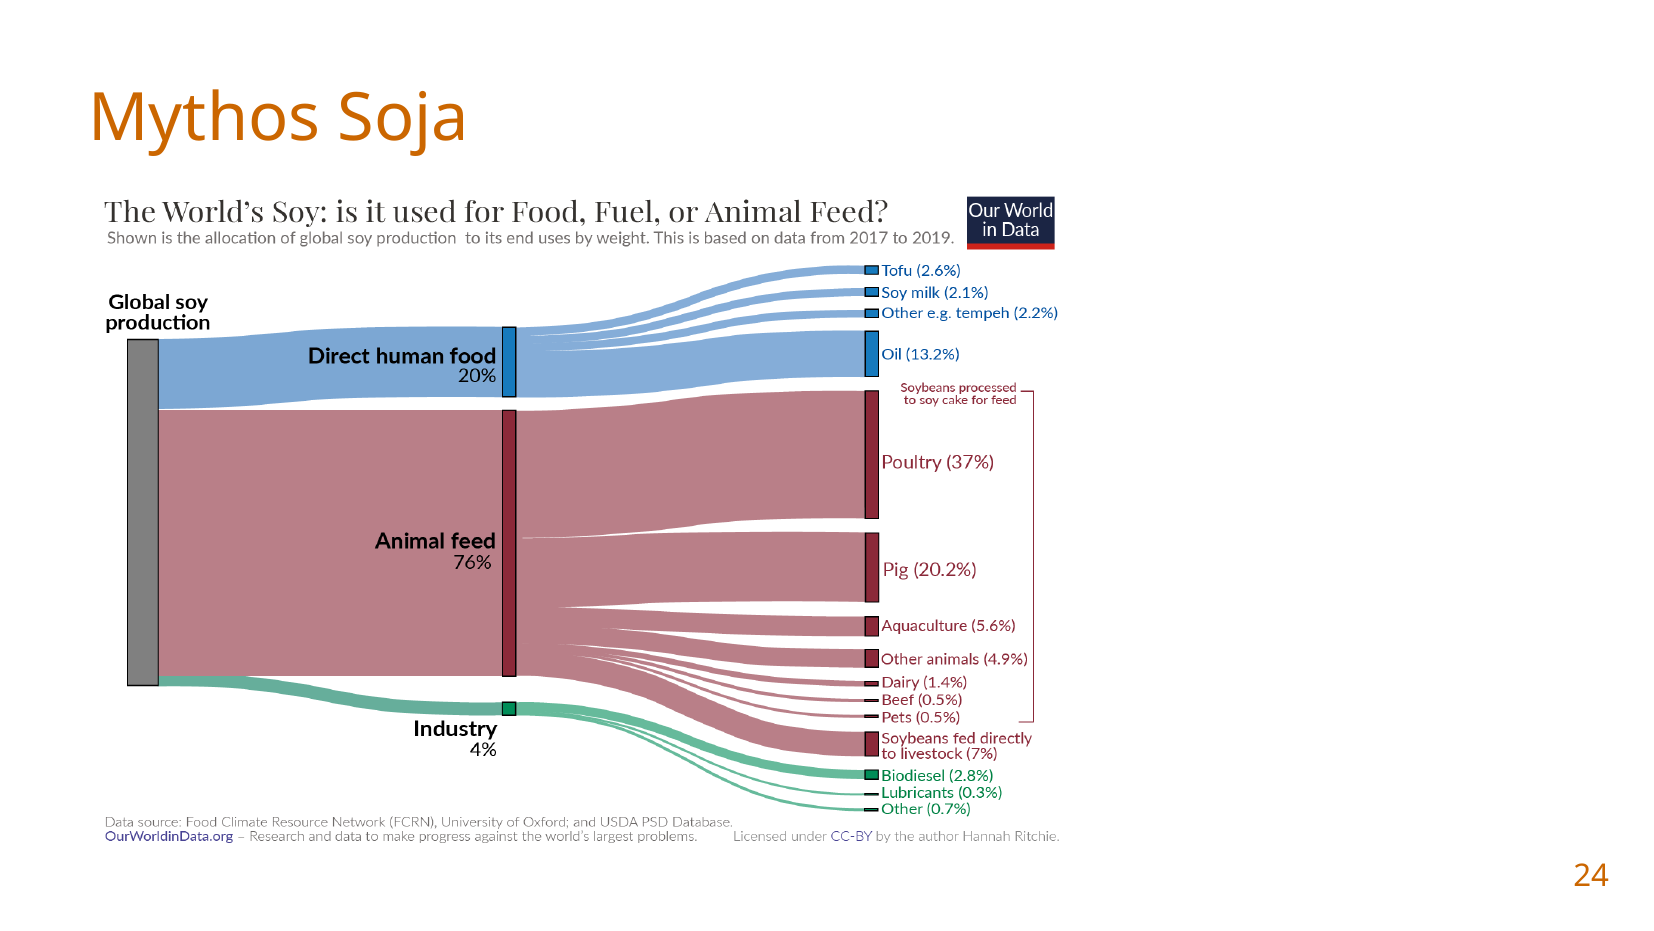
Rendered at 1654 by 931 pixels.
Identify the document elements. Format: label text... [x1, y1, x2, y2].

title Mythos Soja [88, 37, 1489, 193]
picture [98, 189, 1063, 849]
